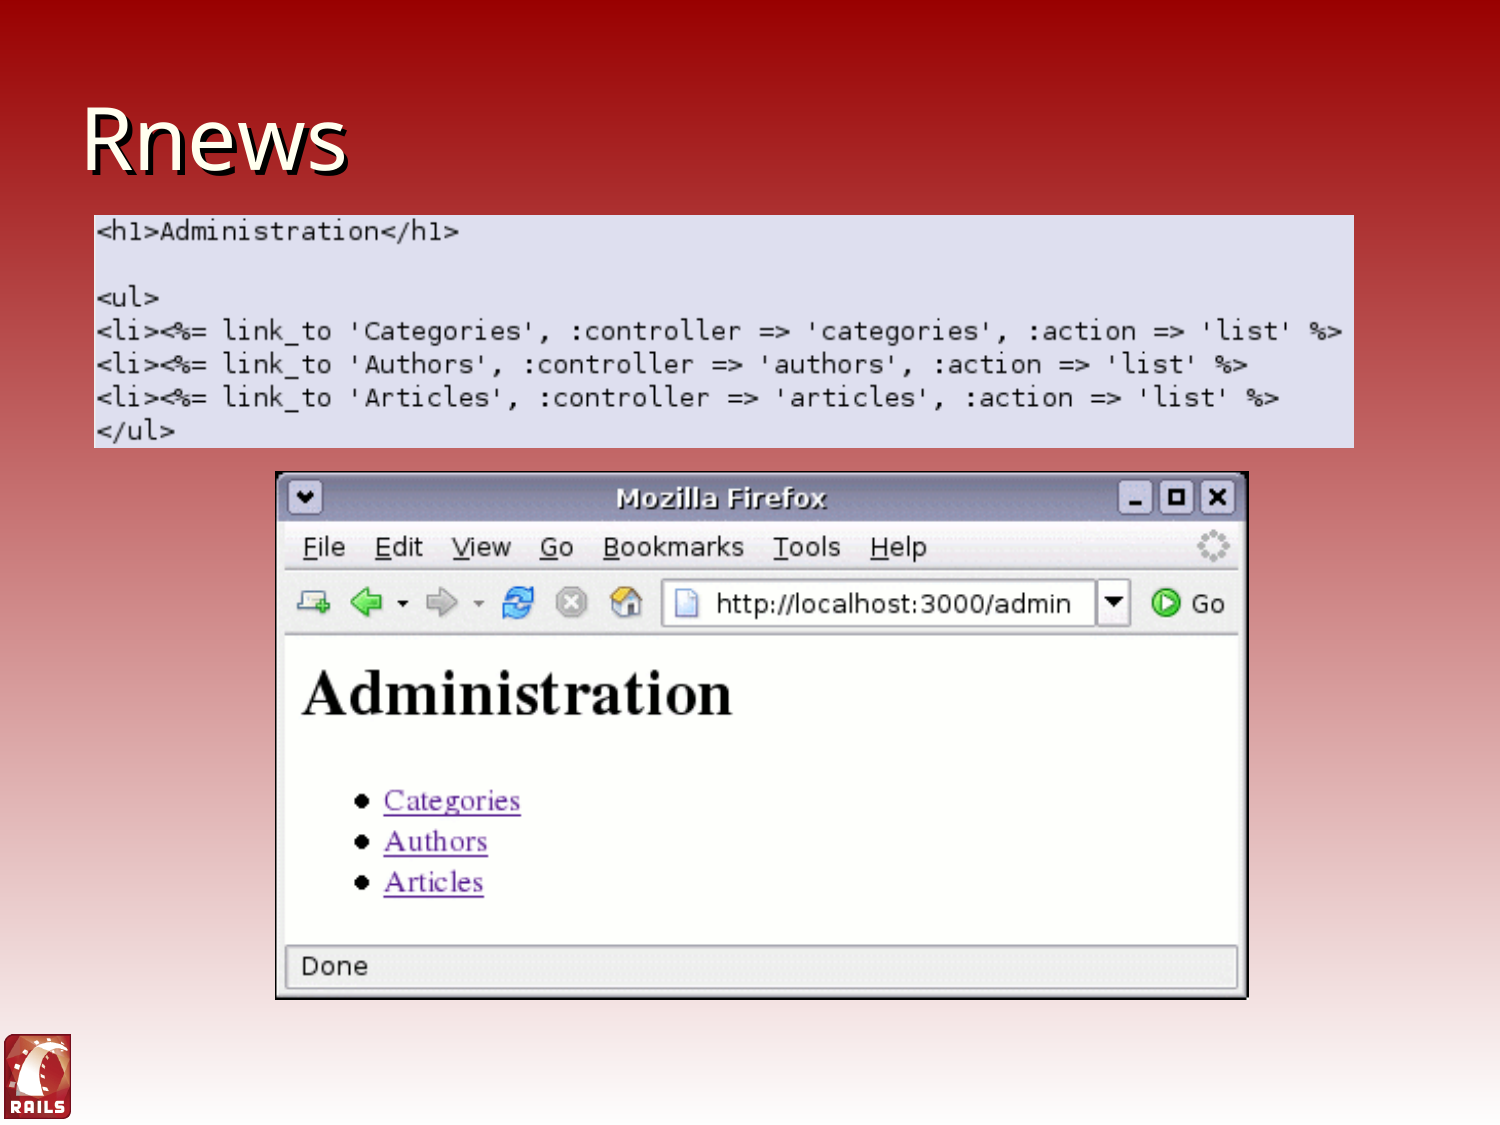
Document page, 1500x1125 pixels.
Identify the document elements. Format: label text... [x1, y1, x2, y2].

picture [4, 1034, 71, 1119]
picture [94, 215, 1354, 448]
picture [275, 471, 1249, 1001]
title Rnews [64, 43, 1317, 232]
